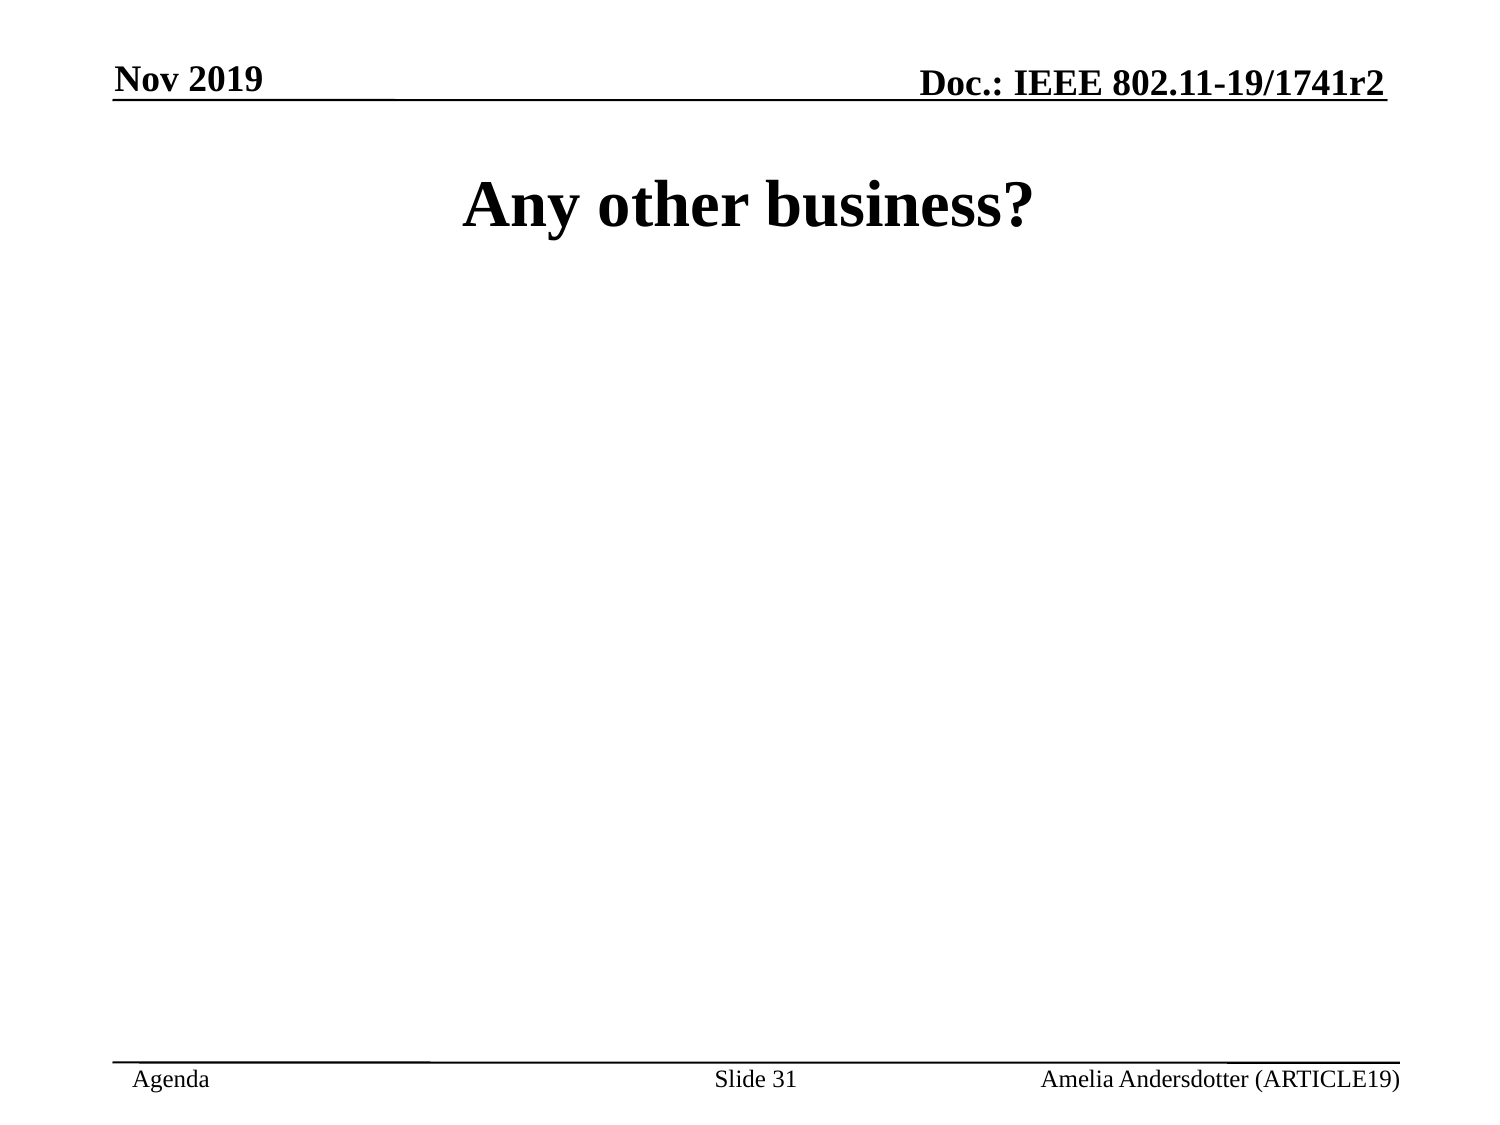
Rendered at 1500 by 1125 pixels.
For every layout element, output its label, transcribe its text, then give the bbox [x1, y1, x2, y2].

text_box Slide <number> [712, 1062, 799, 1122]
text_box Any other business? [112, 112, 1387, 287]
text_box Nov 2019 [114, 54, 422, 99]
text_box Amelia Andersdotter (ARTICLE19) [878, 1062, 1401, 1092]
